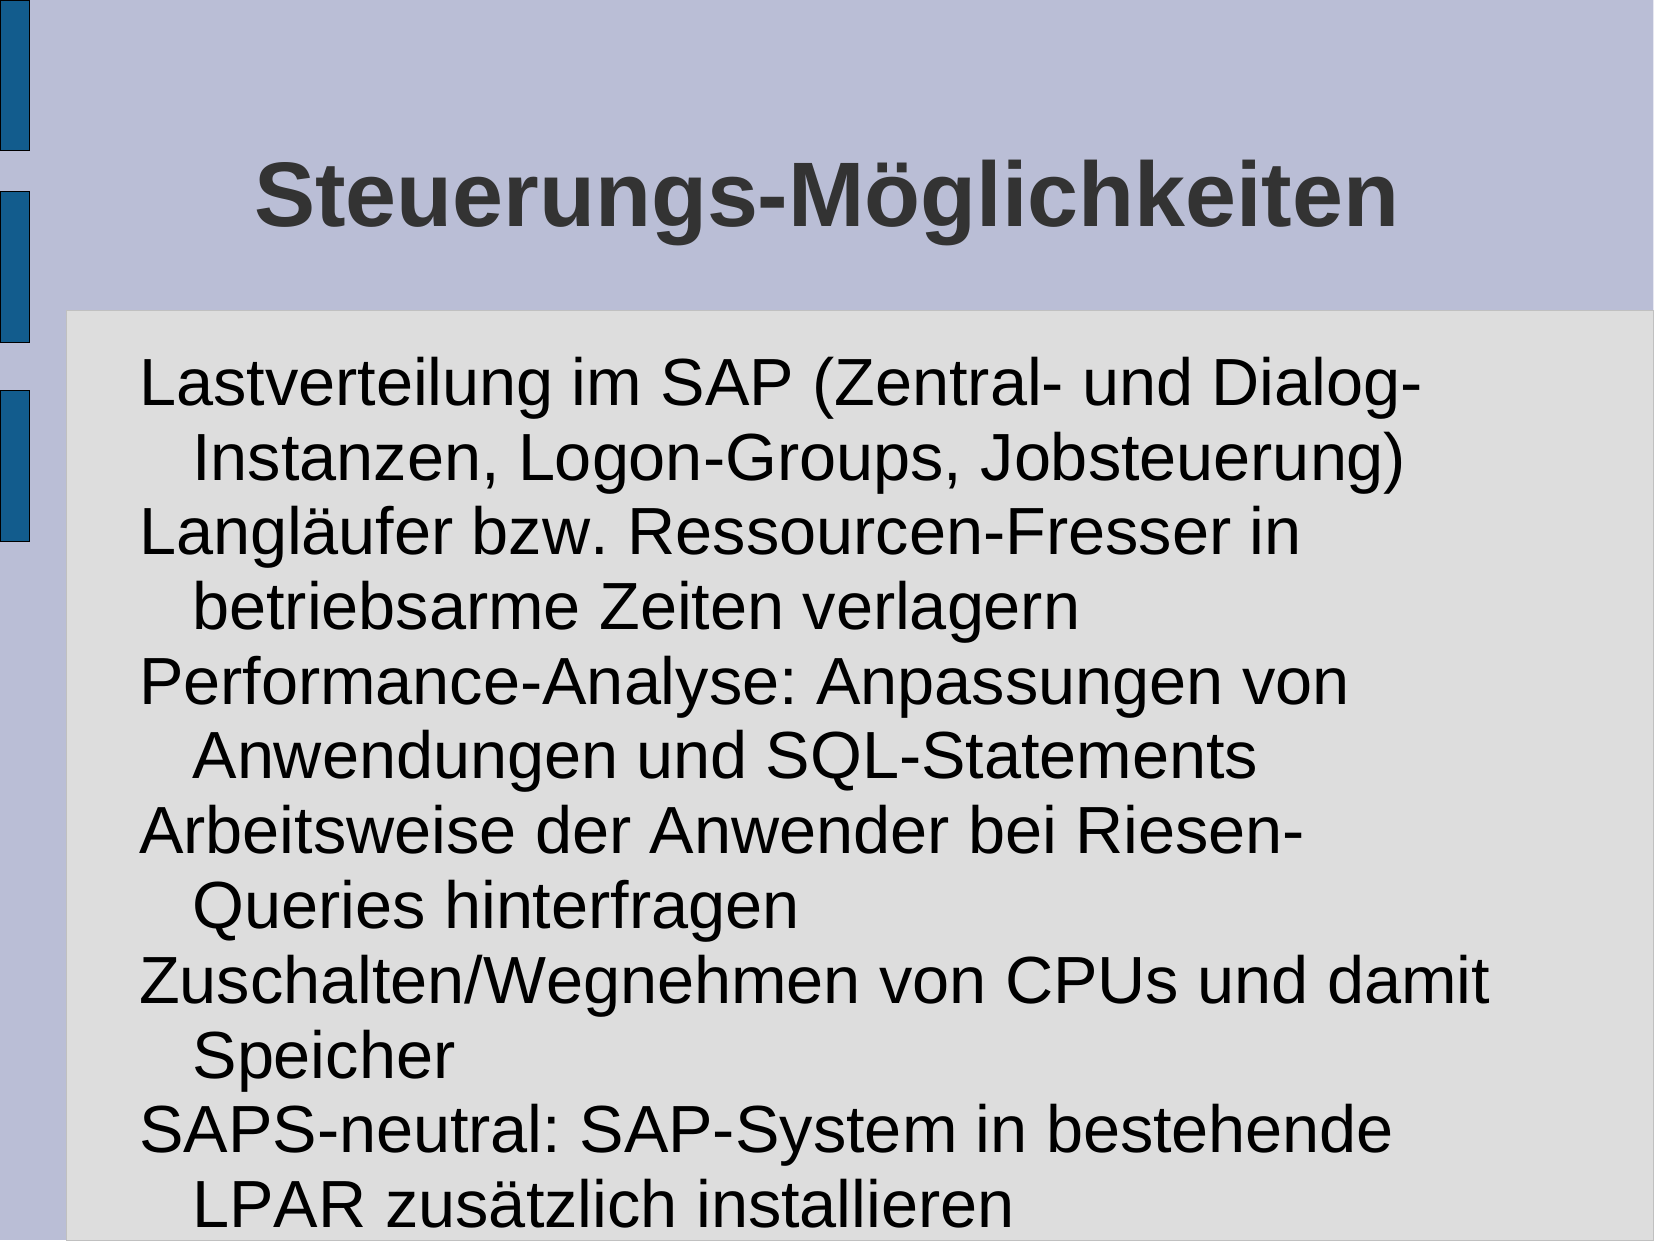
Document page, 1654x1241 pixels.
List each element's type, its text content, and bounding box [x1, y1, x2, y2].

list Lastverteilung im SAP (Zentral- und Dialog-Instanzen, Logon-Groups, Jobsteuerung) Langläufer bzw. Ressourcen-Fresser in betriebsarme Zeiten verlagern Performance-Analyse: Anpassungen von Anwendungen und SQL-Statements Arbeitsweise der Anwender bei Riesen-Queries hinterfragen Zuschalten/Wegnehmen von CPUs und damit Speicher SAPS-neutral: SAP-System in bestehende LPAR zusätzlich installieren [121, 344, 1534, 1241]
title Steuerungs-Möglichkeiten [121, 91, 1534, 299]
